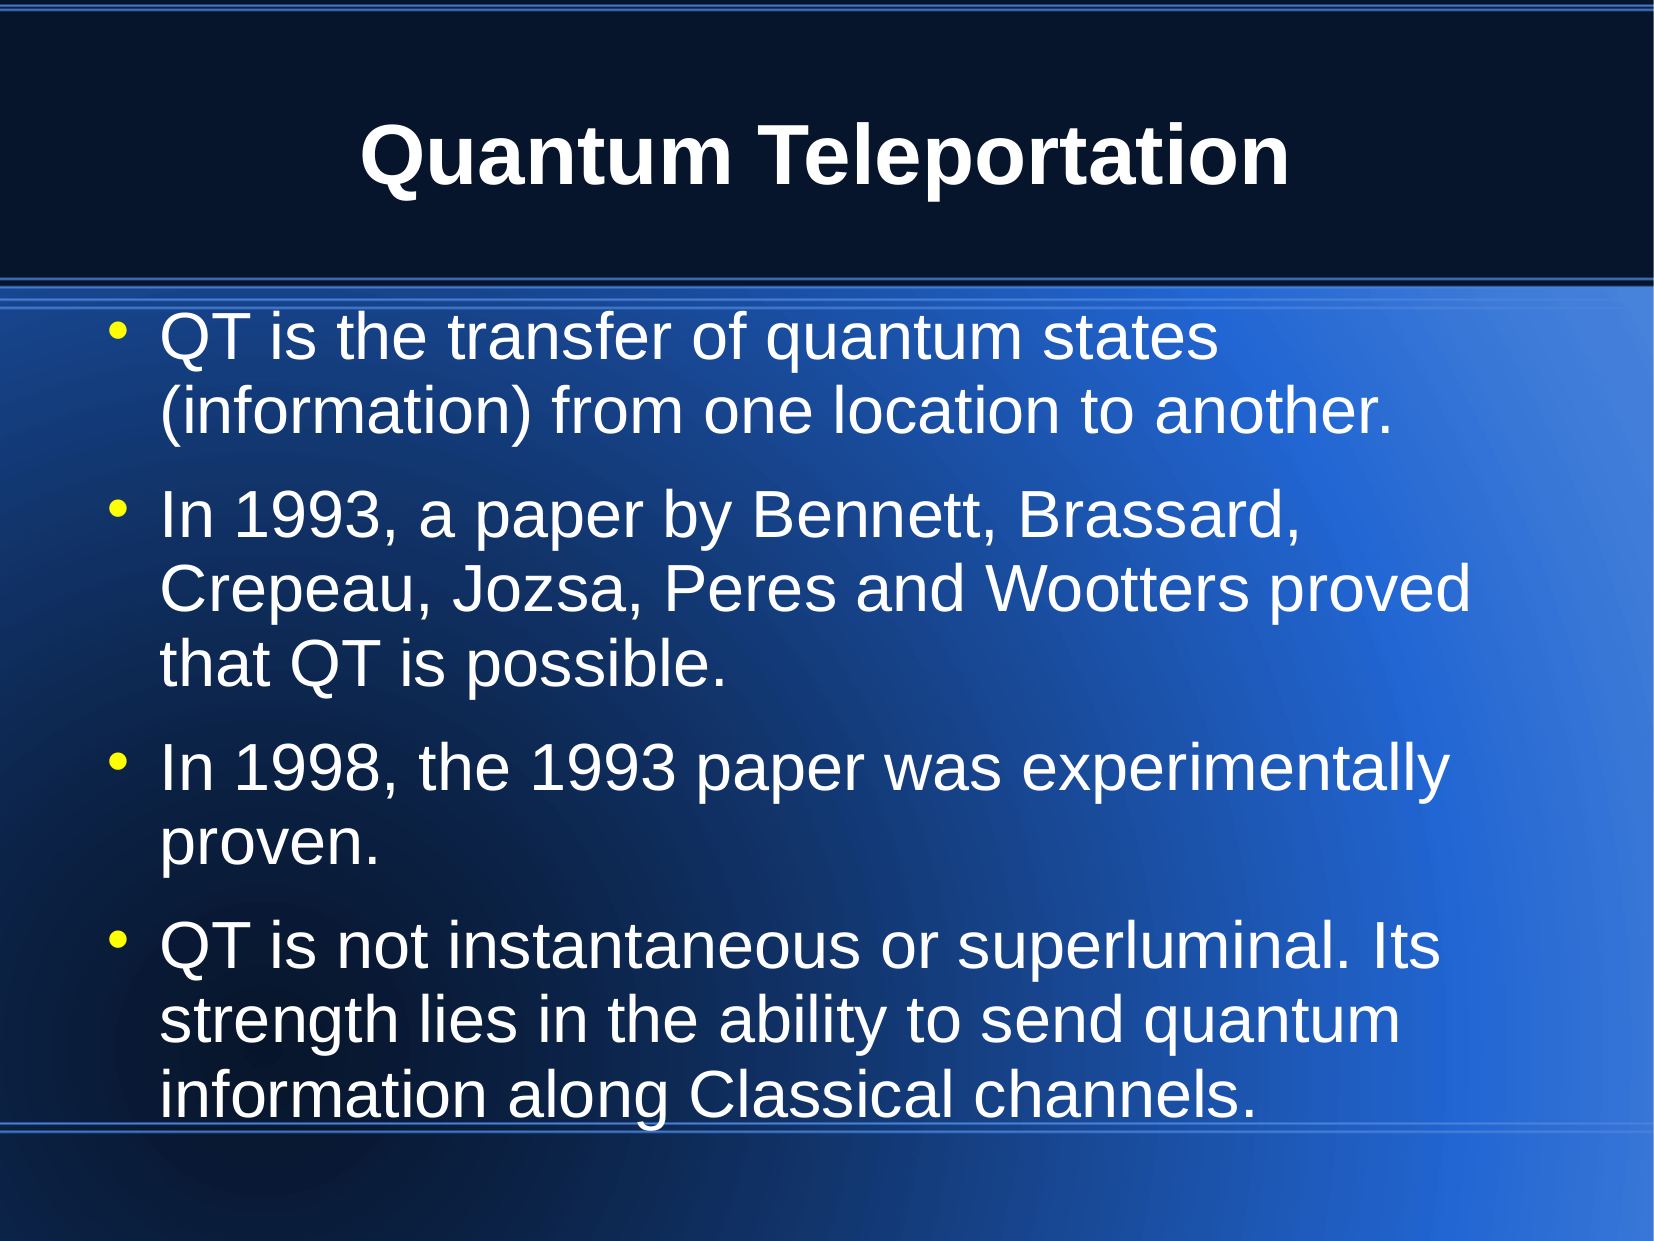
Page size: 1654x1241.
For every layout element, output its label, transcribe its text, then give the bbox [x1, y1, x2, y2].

title Quantum Teleportation [82, 49, 1571, 257]
list QT is the transfer of quantum states (information) from one location to another. In 1993, a paper by Bennett, Brassard, Crepeau, Jozsa, Peres and Wootters proved that QT is possible. In 1998, the 1993 paper was experimentally proven. QT is not instantaneous or superluminal. Its strength lies in the ability to send quantum information along Classical channels. [89, 295, 1578, 1180]
picture [0, 0, 1654, 1241]
